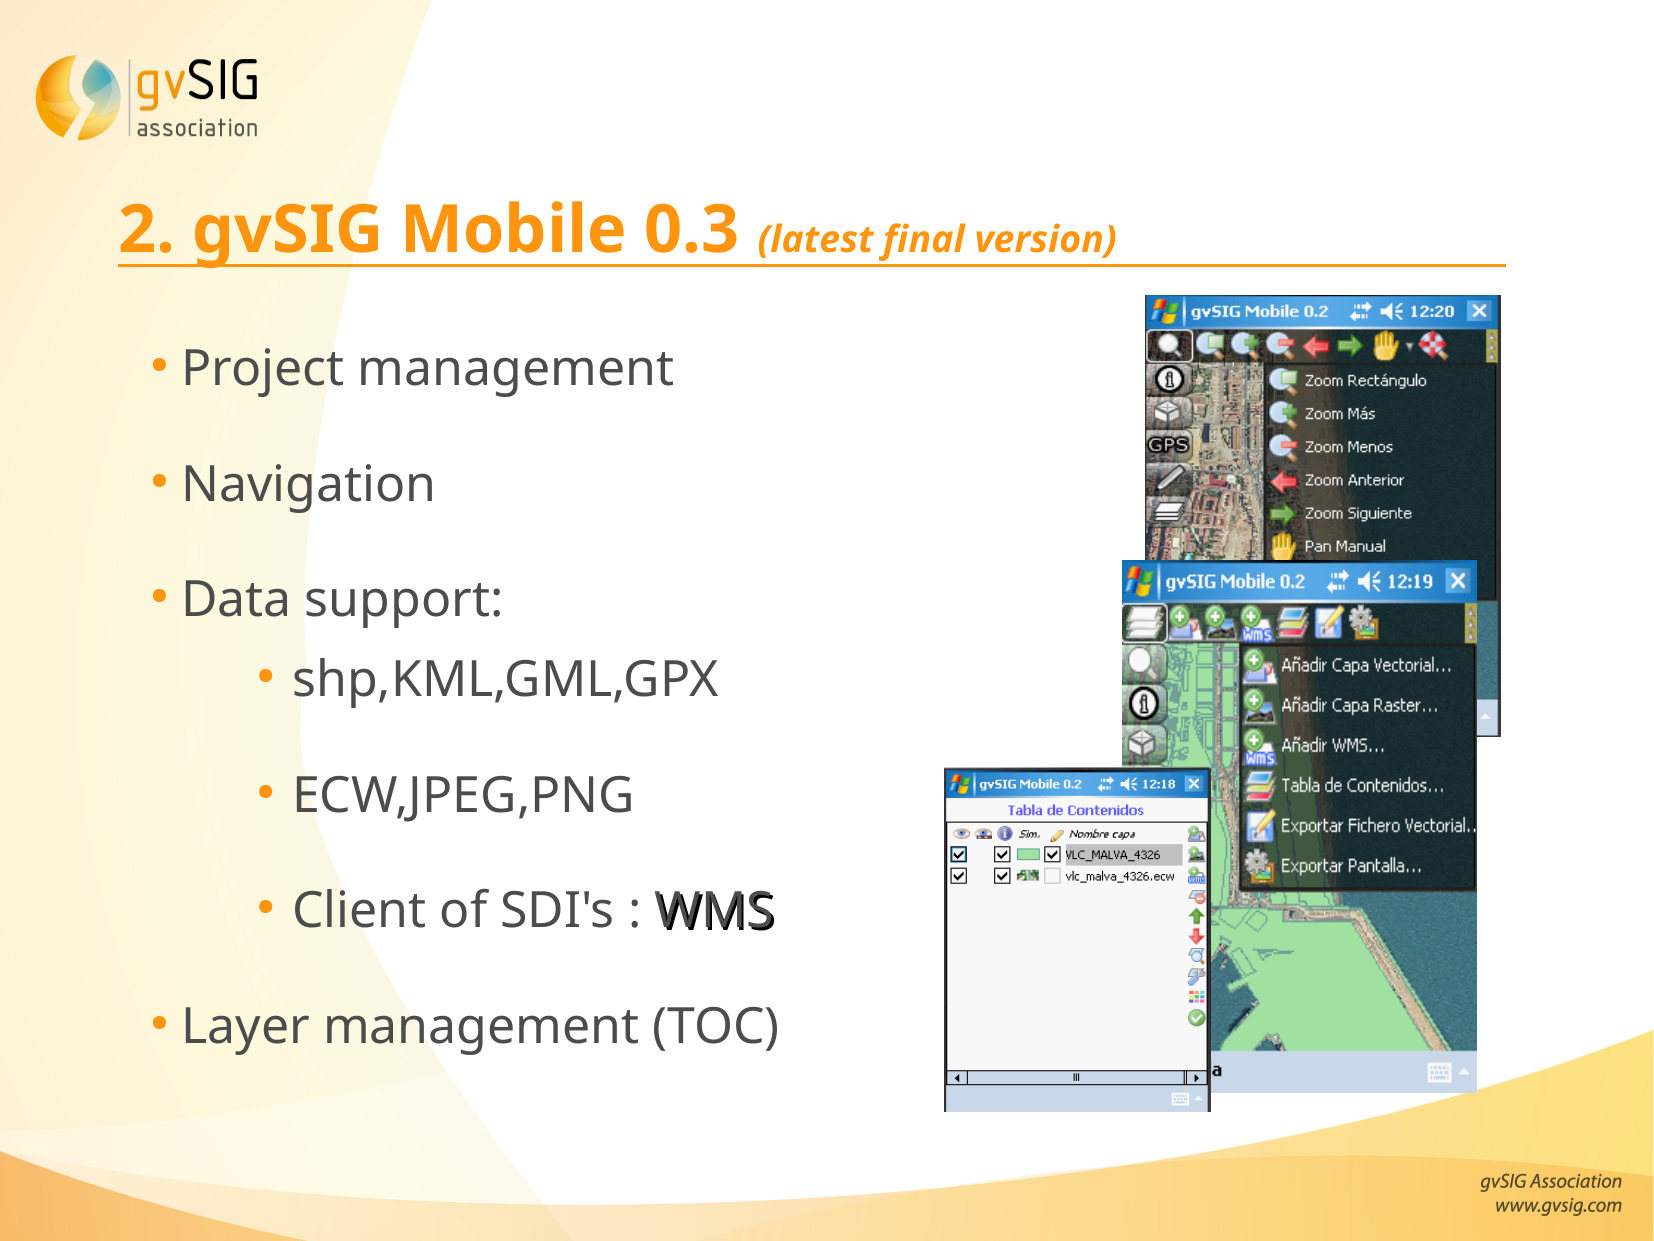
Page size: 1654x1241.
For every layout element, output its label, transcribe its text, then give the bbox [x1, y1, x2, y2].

title 2. gvSIG Mobile 0.3 (latest final version) [118, 177, 1607, 276]
picture [0, 0, 1654, 1241]
text_box Project management Navigation Data support: shp,KML,GML,GPX ECW,JPEG,PNG Client of SDI's : WMS Layer management (TOC) [135, 324, 1524, 1241]
